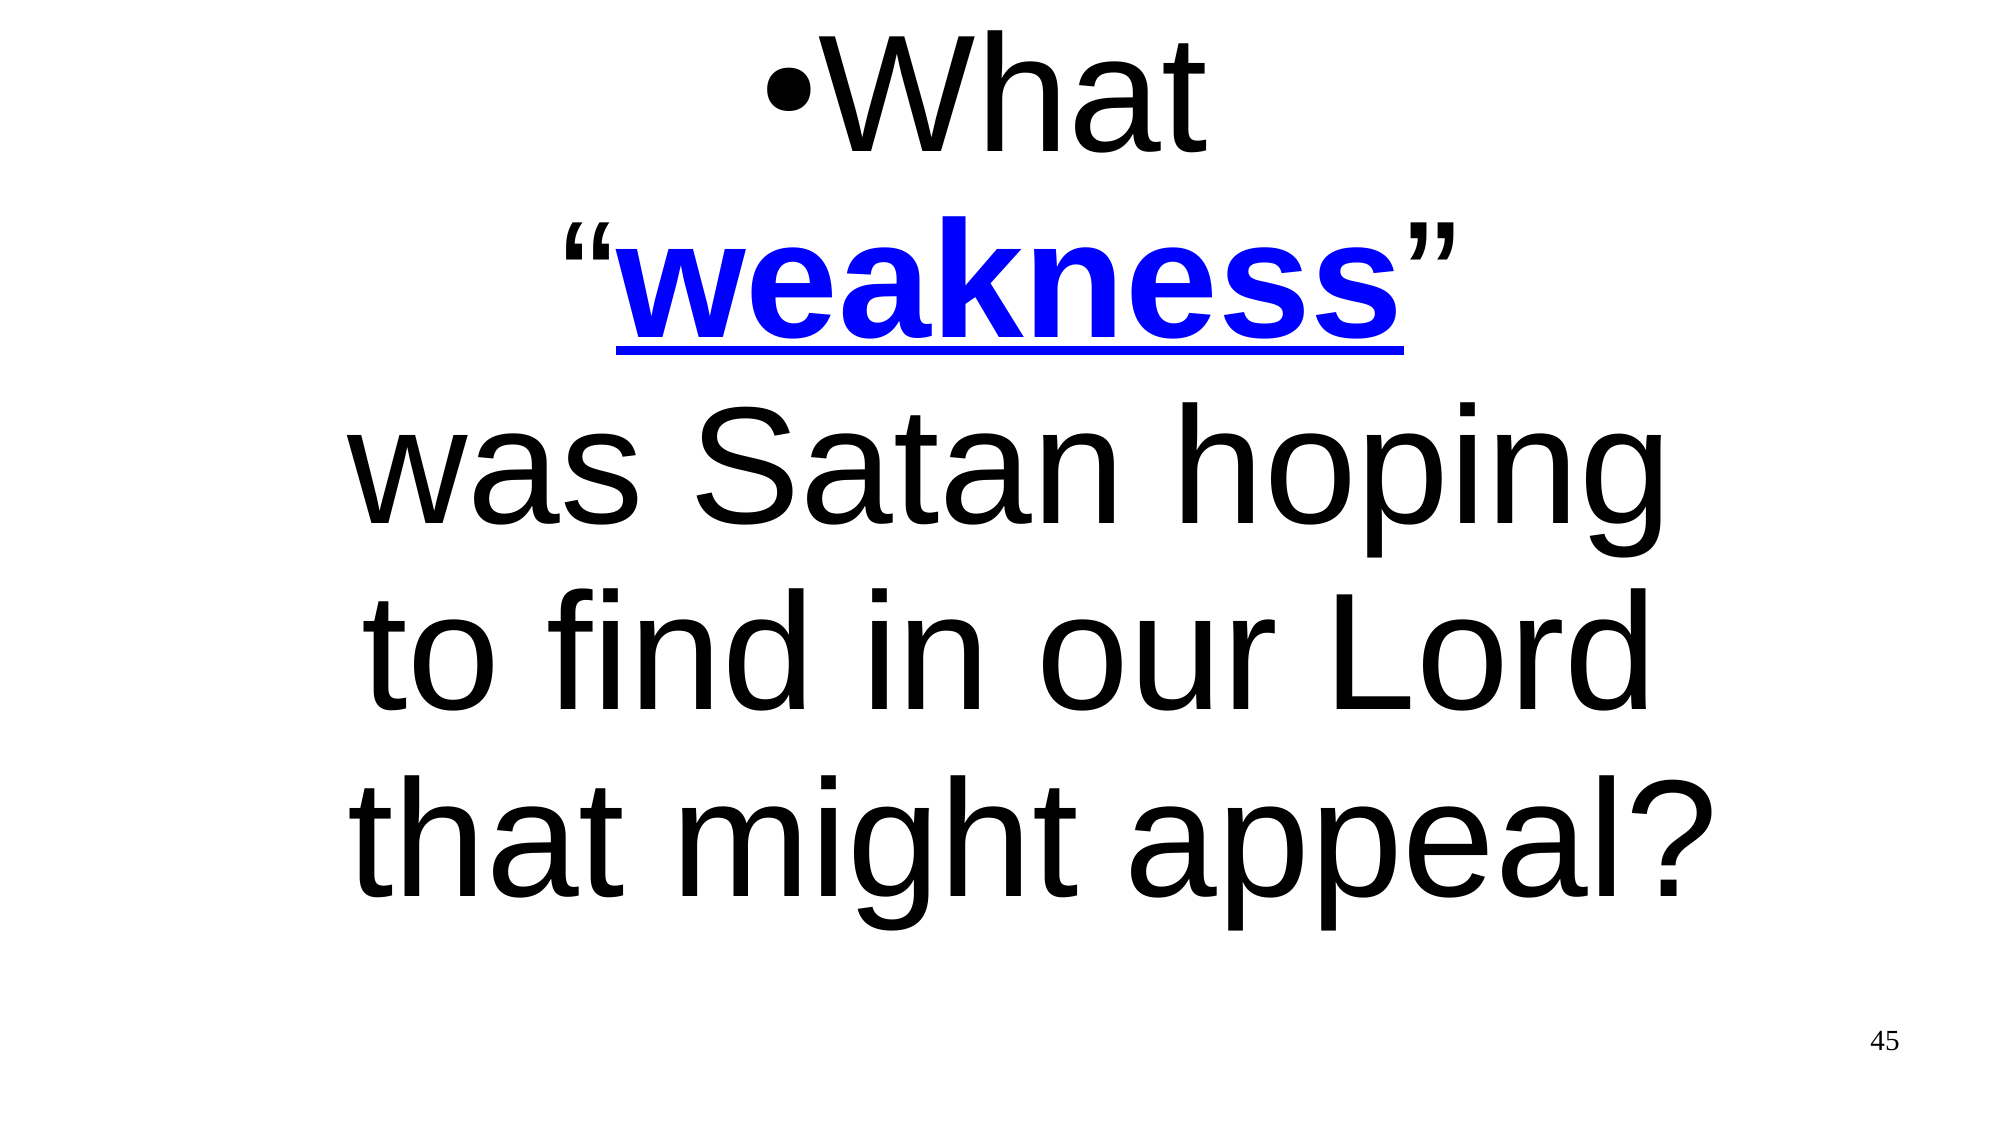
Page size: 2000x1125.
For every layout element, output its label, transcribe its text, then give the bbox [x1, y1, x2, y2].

list What “weakness” was Satan hoping to find in our Lord that might appeal? [0, 0, 1996, 1123]
